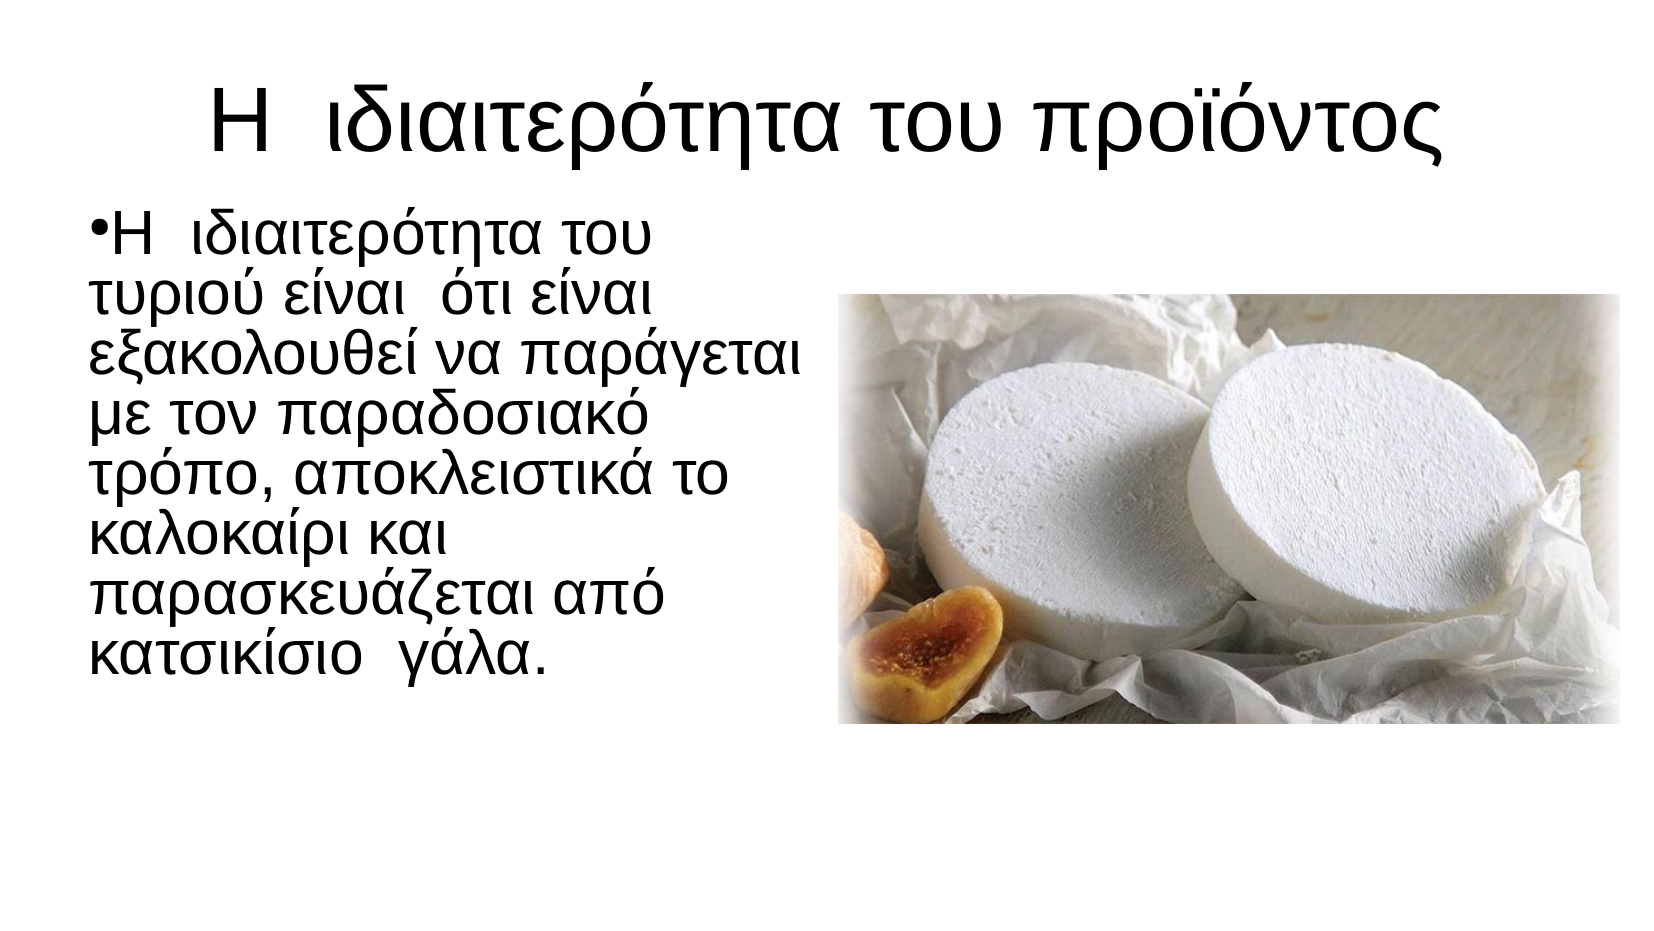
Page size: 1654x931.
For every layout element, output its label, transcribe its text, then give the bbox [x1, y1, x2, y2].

list Η ιδιαιτερότητα του τυριού είναι ότι είναι εξακολουθεί να παράγεται με τον παραδοσιακό τρόπο, αποκλειστικά το καλοκαίρι και παρασκευάζεται από κατσικίσιο γάλα. [88, 206, 815, 747]
picture [838, 294, 1620, 724]
title Η ιδιαιτερότητα του προϊόντος [82, 37, 1571, 193]
